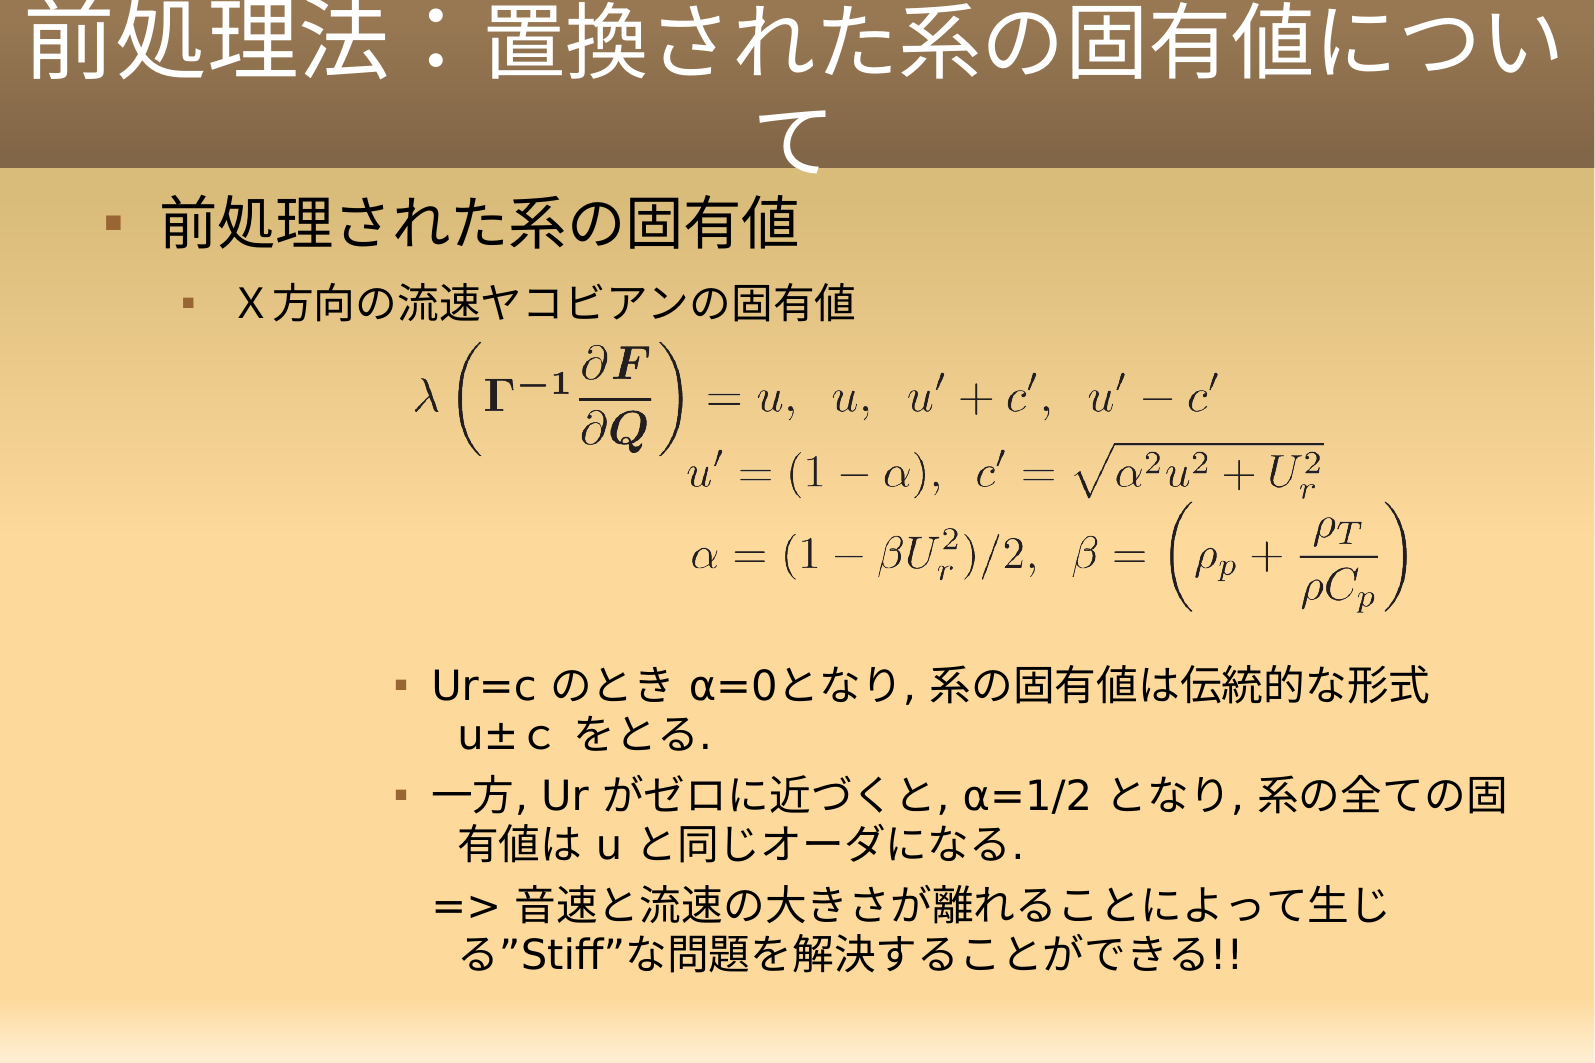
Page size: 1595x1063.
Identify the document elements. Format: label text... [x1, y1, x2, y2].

picture [408, 336, 1420, 616]
picture [0, 0, 1595, 1063]
list 前処理された系の固有値 Ｘ方向の流速ヤコビアンの固有値 Ur=c のとき α=0となり, 系の固有値は伝統的な形式 u±ｃ をとる. 一方, Ur がゼロに近づくと, α=1/2 となり, 系の全ての固有値は u と同じオーダになる. => 音速と流速の大きさが離れることによって生じる”Stiff”な問題を解決することができる!! [88, 190, 1524, 1063]
title 前処理法：置換された系の固有値について [11, 0, 1577, 178]
